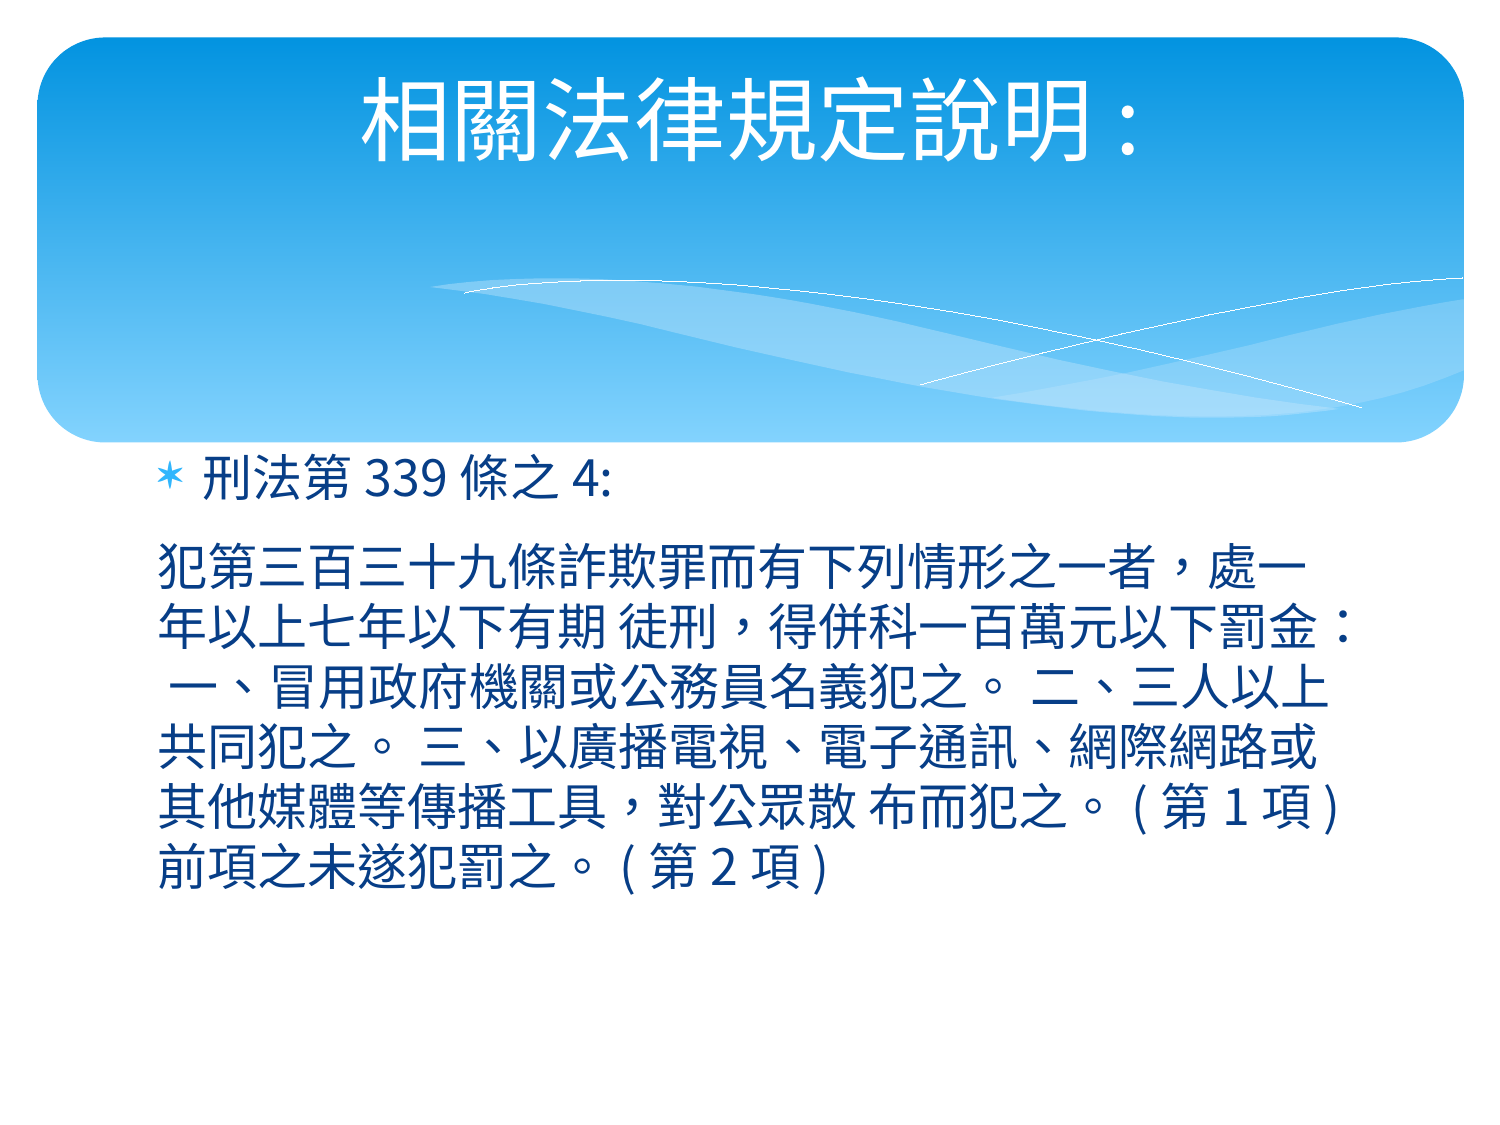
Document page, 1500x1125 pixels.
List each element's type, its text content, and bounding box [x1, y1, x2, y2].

list 刑法第339條之4: 犯第三百三十九條詐欺罪而有下列情形之一者，處一年以上七年以下有期 徒刑，得併科一百萬元以下罰金： 一、冒用政府機關或公務員名義犯之。 二、三人以上共同犯之。 三、以廣播電視、電子通訊、網際網路或其他媒體等傳播工具，對公眾散 布而犯之。(第1項) 前項之未遂犯罰之。(第2項) [143, 438, 1359, 1005]
title 相關法律規定說明: [75, 55, 1425, 261]
